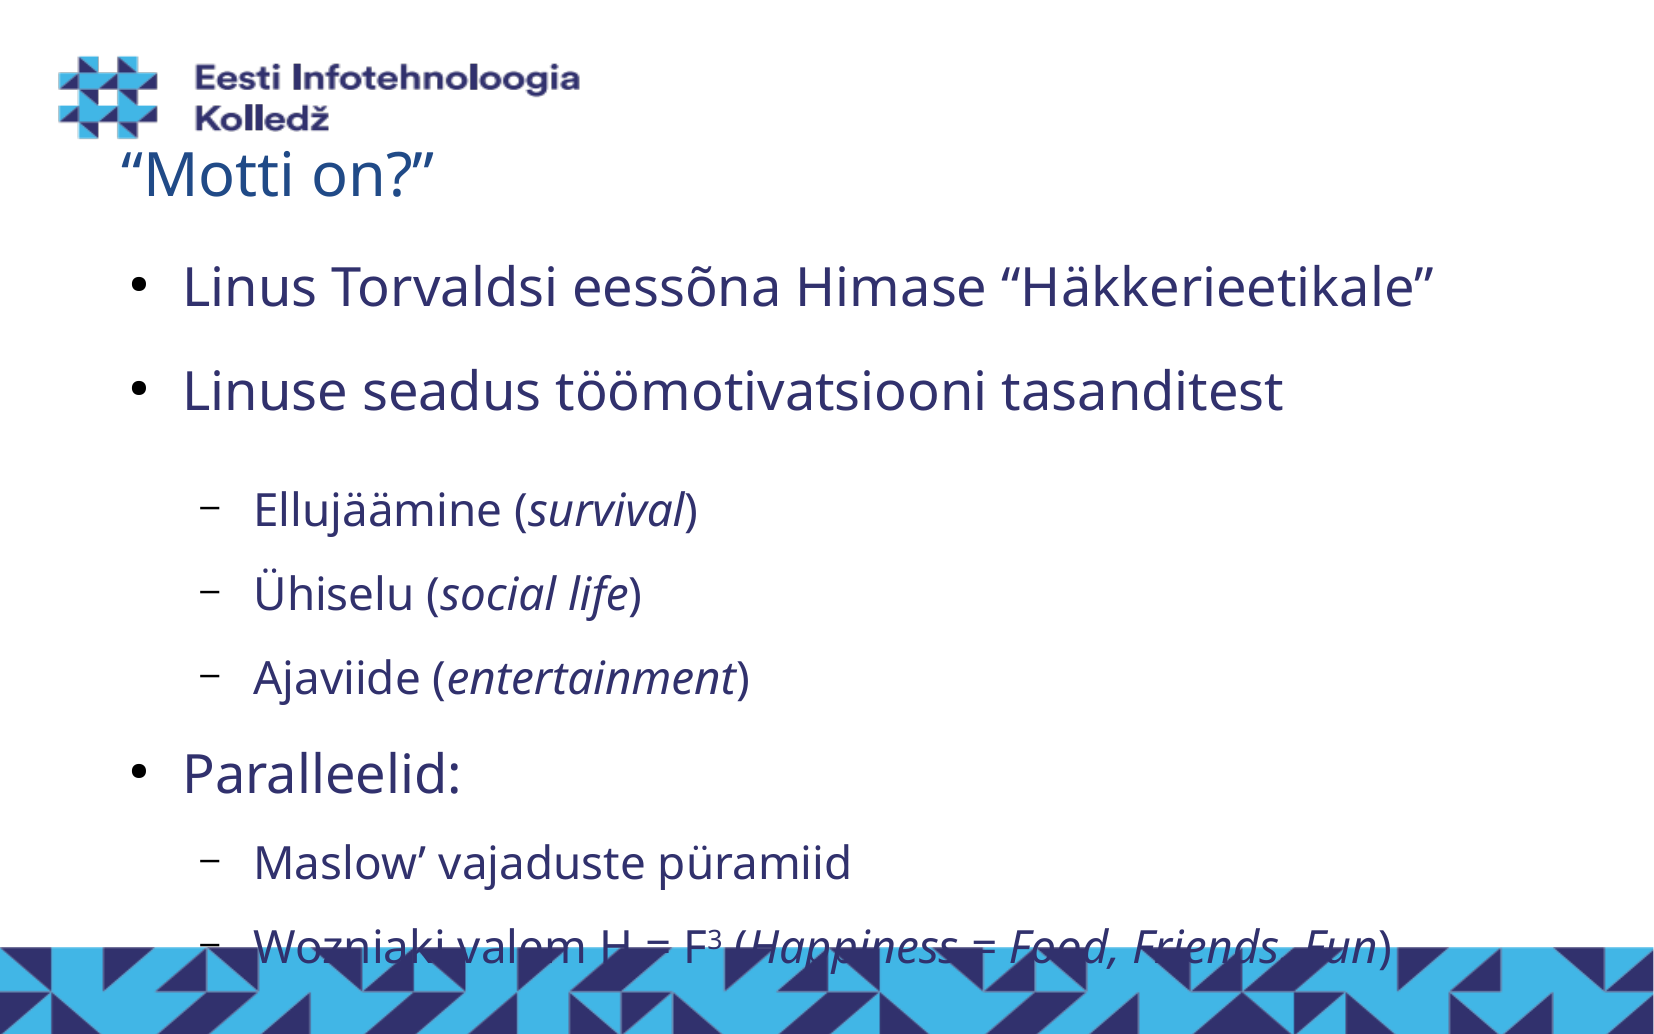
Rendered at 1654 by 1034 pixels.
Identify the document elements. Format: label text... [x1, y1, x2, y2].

list Linus Torvaldsi eessõna Himase “Häkkerieetikale” Linuse seadus töömotivatsiooni tasanditest Ellujäämine (survival) Ühiselu (social life) Ajaviide (entertainment) Paralleelid: Maslow’ vajaduste püramiid Wozniaki valem H = F3 (Happiness = Food, Friends, Fun) [111, 247, 1647, 906]
title “Motti on?” [121, 85, 1534, 247]
